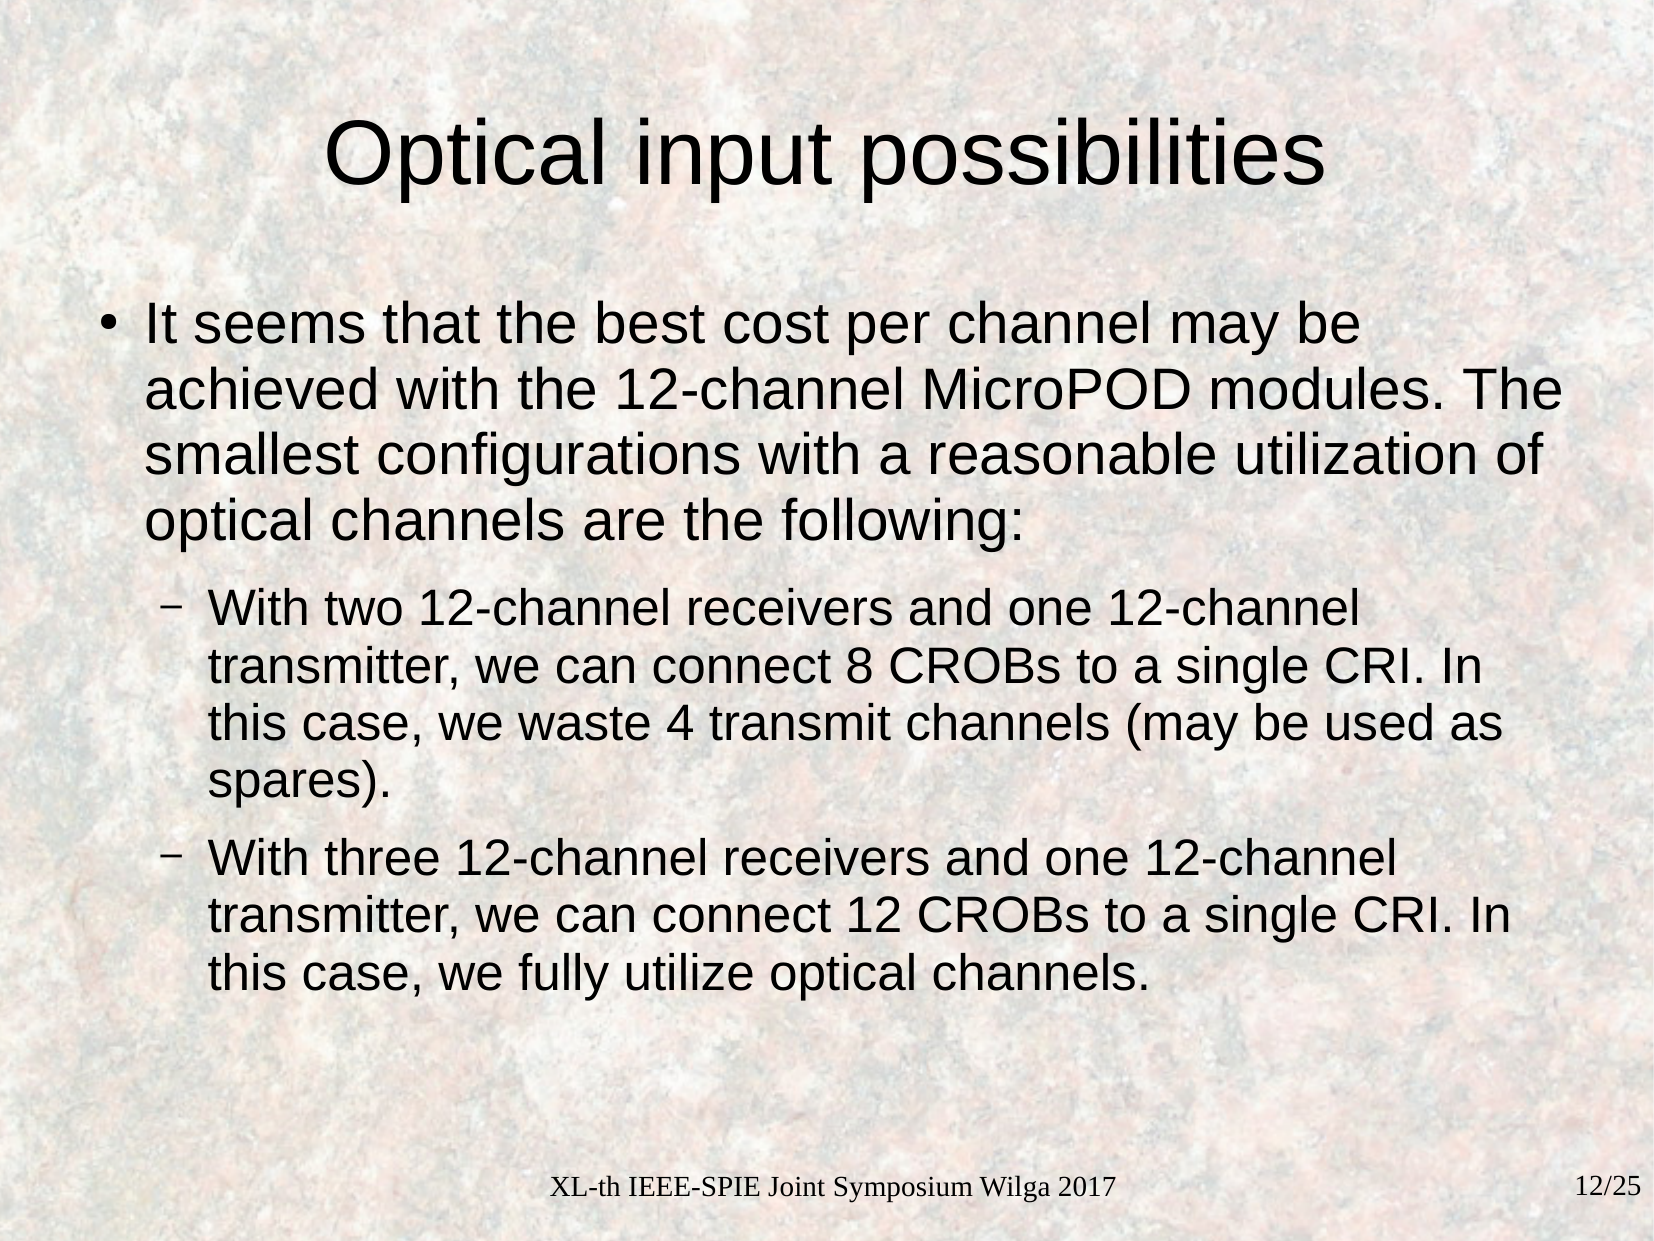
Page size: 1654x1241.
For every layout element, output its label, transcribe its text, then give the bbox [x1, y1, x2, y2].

picture [0, 0, 1654, 1241]
list It seems that the best cost per channel may be achieved with the 12-channel MicroPOD modules. The smallest configurations with a reasonable utilization of optical channels are the following: With two 12-channel receivers and one 12-channel transmitter, we can connect 8 CROBs to a single CRI. In this case, we waste 4 transmit channels (may be used as spares). With three 12-channel receivers and one 12-channel transmitter, we can connect 12 CROBs to a single CRI. In this case, we fully utilize optical channels. [82, 290, 1571, 1010]
title Optical input possibilities [82, 49, 1571, 257]
